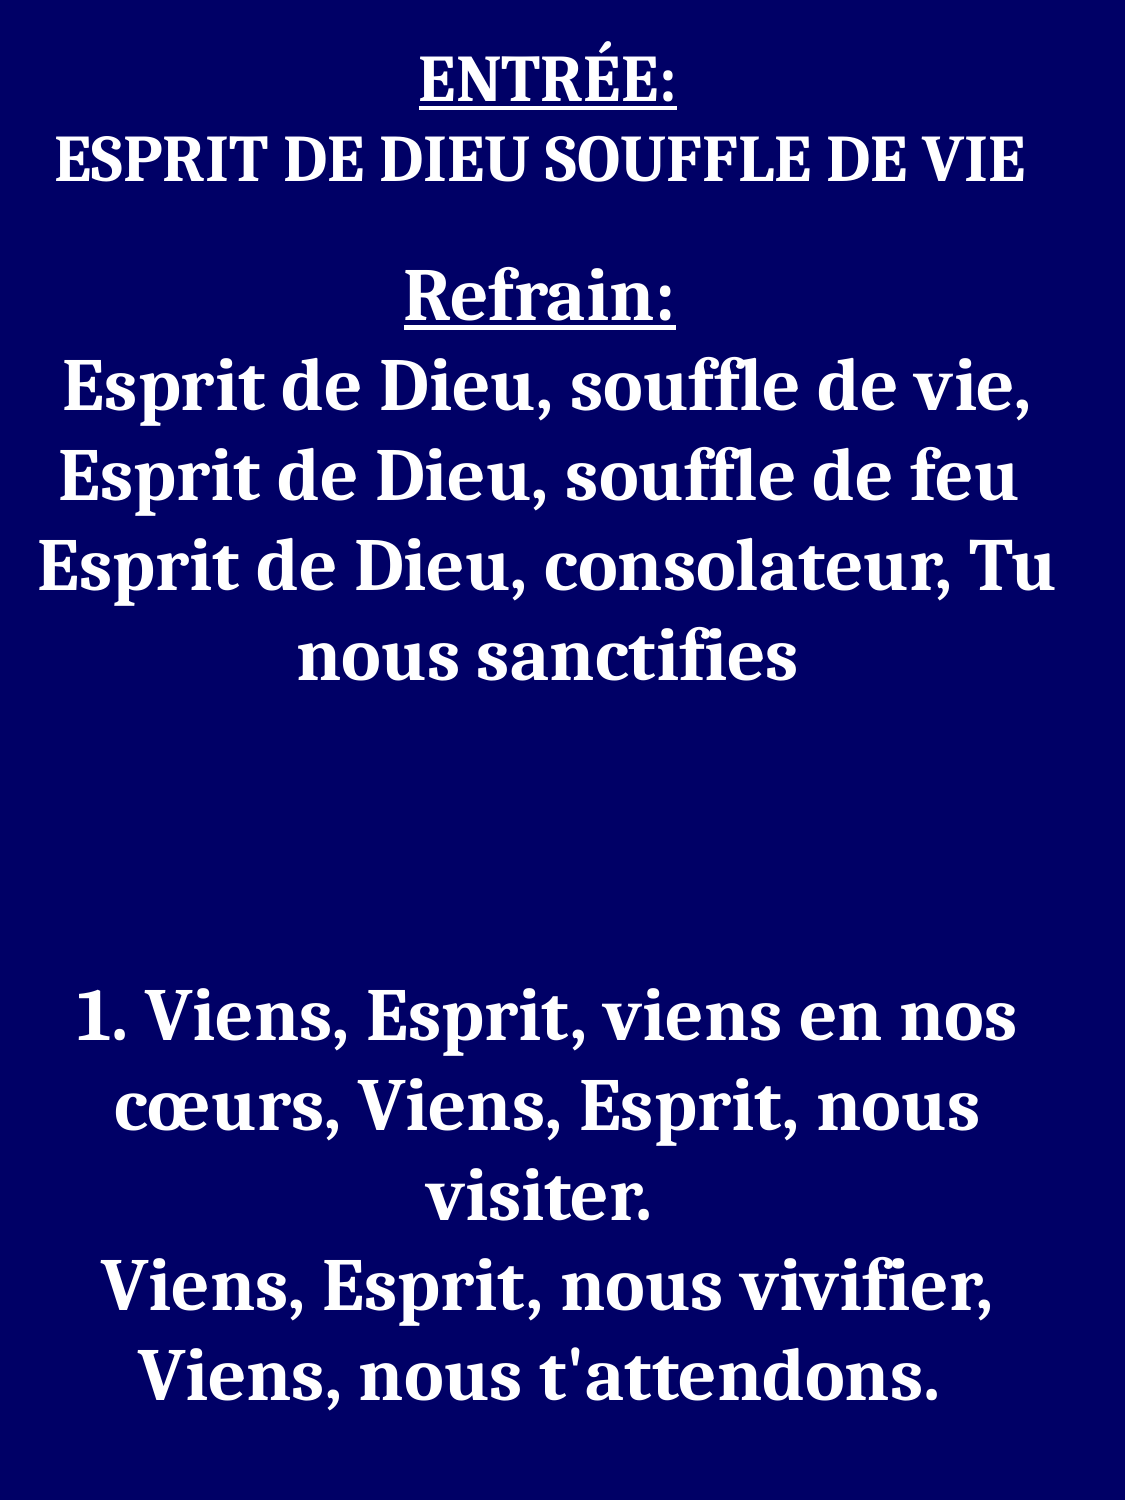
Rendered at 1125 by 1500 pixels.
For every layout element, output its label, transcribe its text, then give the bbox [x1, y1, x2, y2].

text_box ENTRÉE: ESPRIT DE DIEU SOUFFLE DE VIE Refrain: Esprit de Dieu, souffle de vie, Esprit de Dieu, souffle de feu Esprit de Dieu, consolateur, Tu nous sanctifies 1. Viens, Esprit, viens en nos cœurs, Viens, Esprit, nous visiter. Viens, Esprit, nous vivifier, Viens, nous t'attendons. [0, 0, 1097, 1500]
